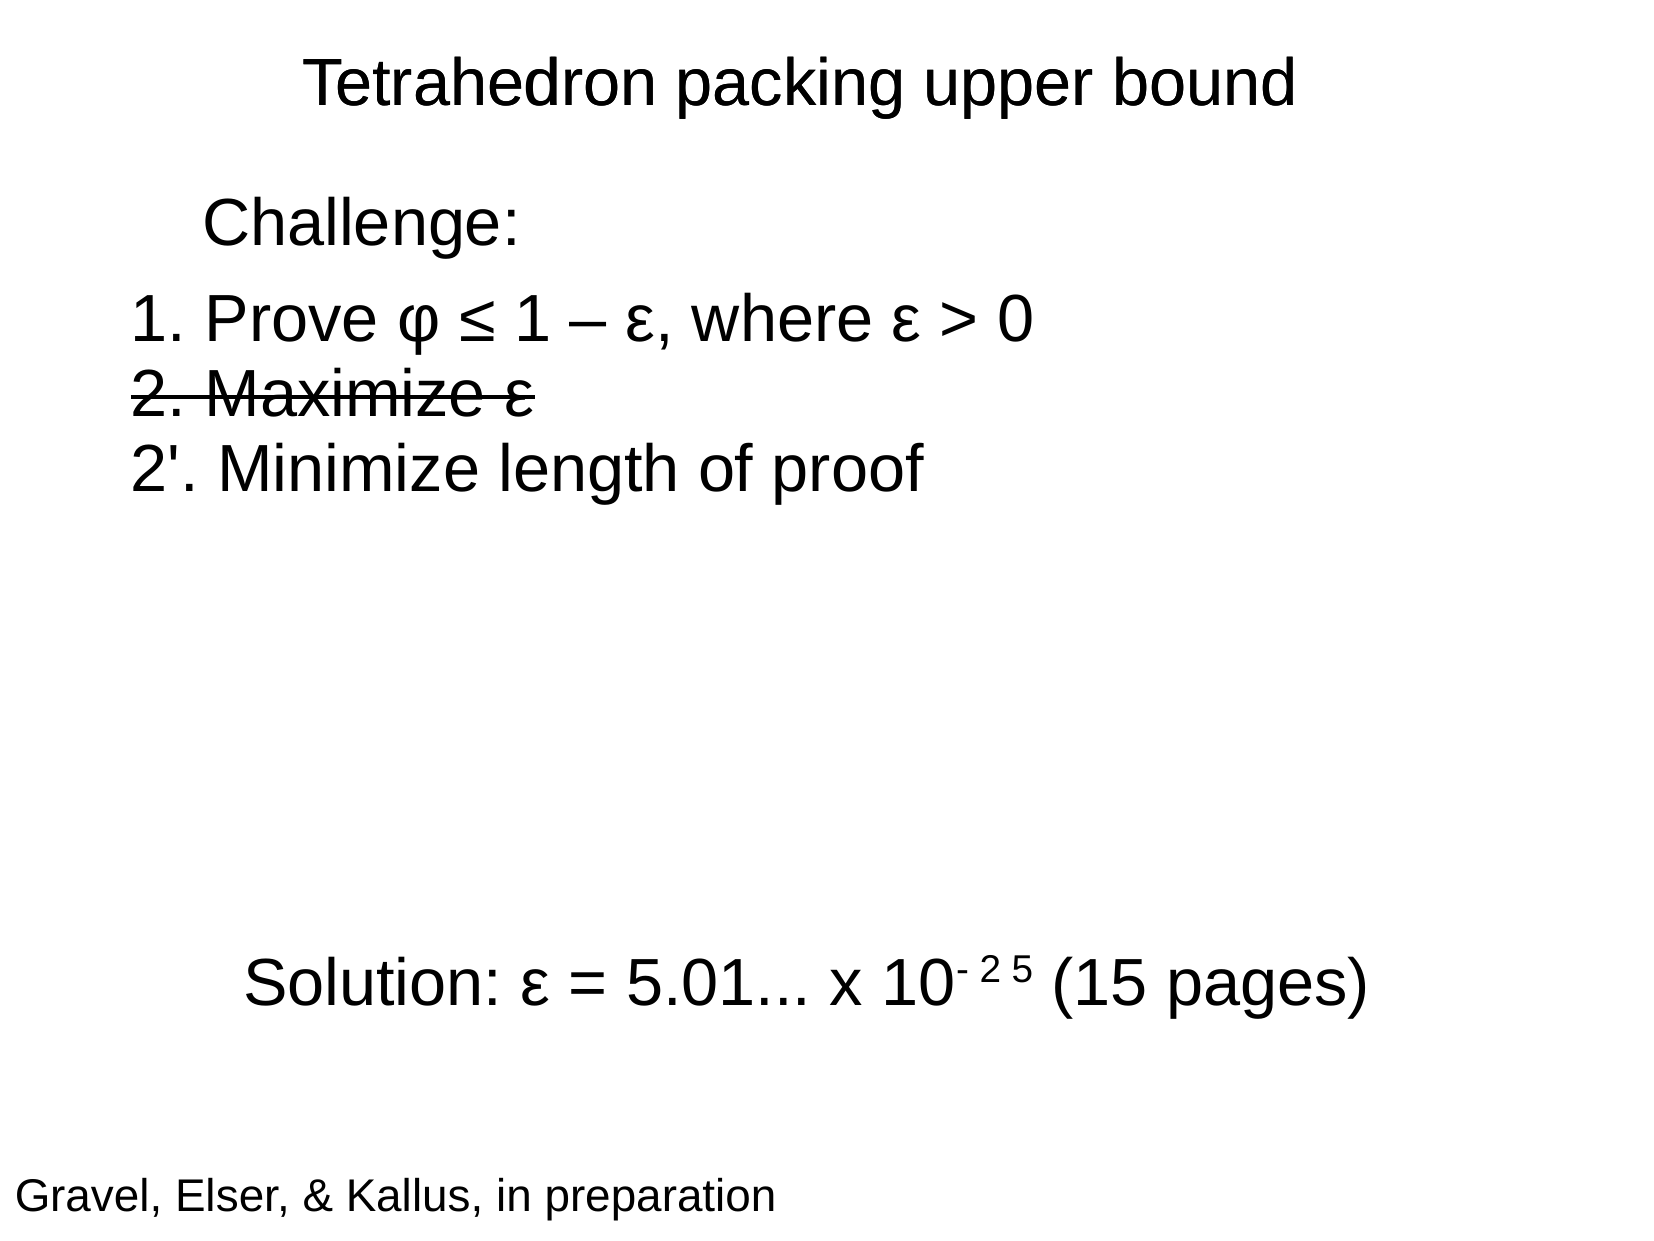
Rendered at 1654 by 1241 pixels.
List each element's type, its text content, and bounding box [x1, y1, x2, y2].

text_box 1. Prove φ ≤ 1 – ε, where ε > 0 2. Maximize ε 2'. Minimize length of proof [116, 273, 1601, 513]
text_box Challenge: [187, 177, 976, 268]
text_box Solution: ε = 5.01... x 10- 2 5 (15 pages) [228, 937, 1426, 1030]
text_box Tetrahedron packing upper bound [287, 37, 1372, 128]
text_box Gravel, Elser, & Kallus, in preparation [0, 1162, 792, 1229]
